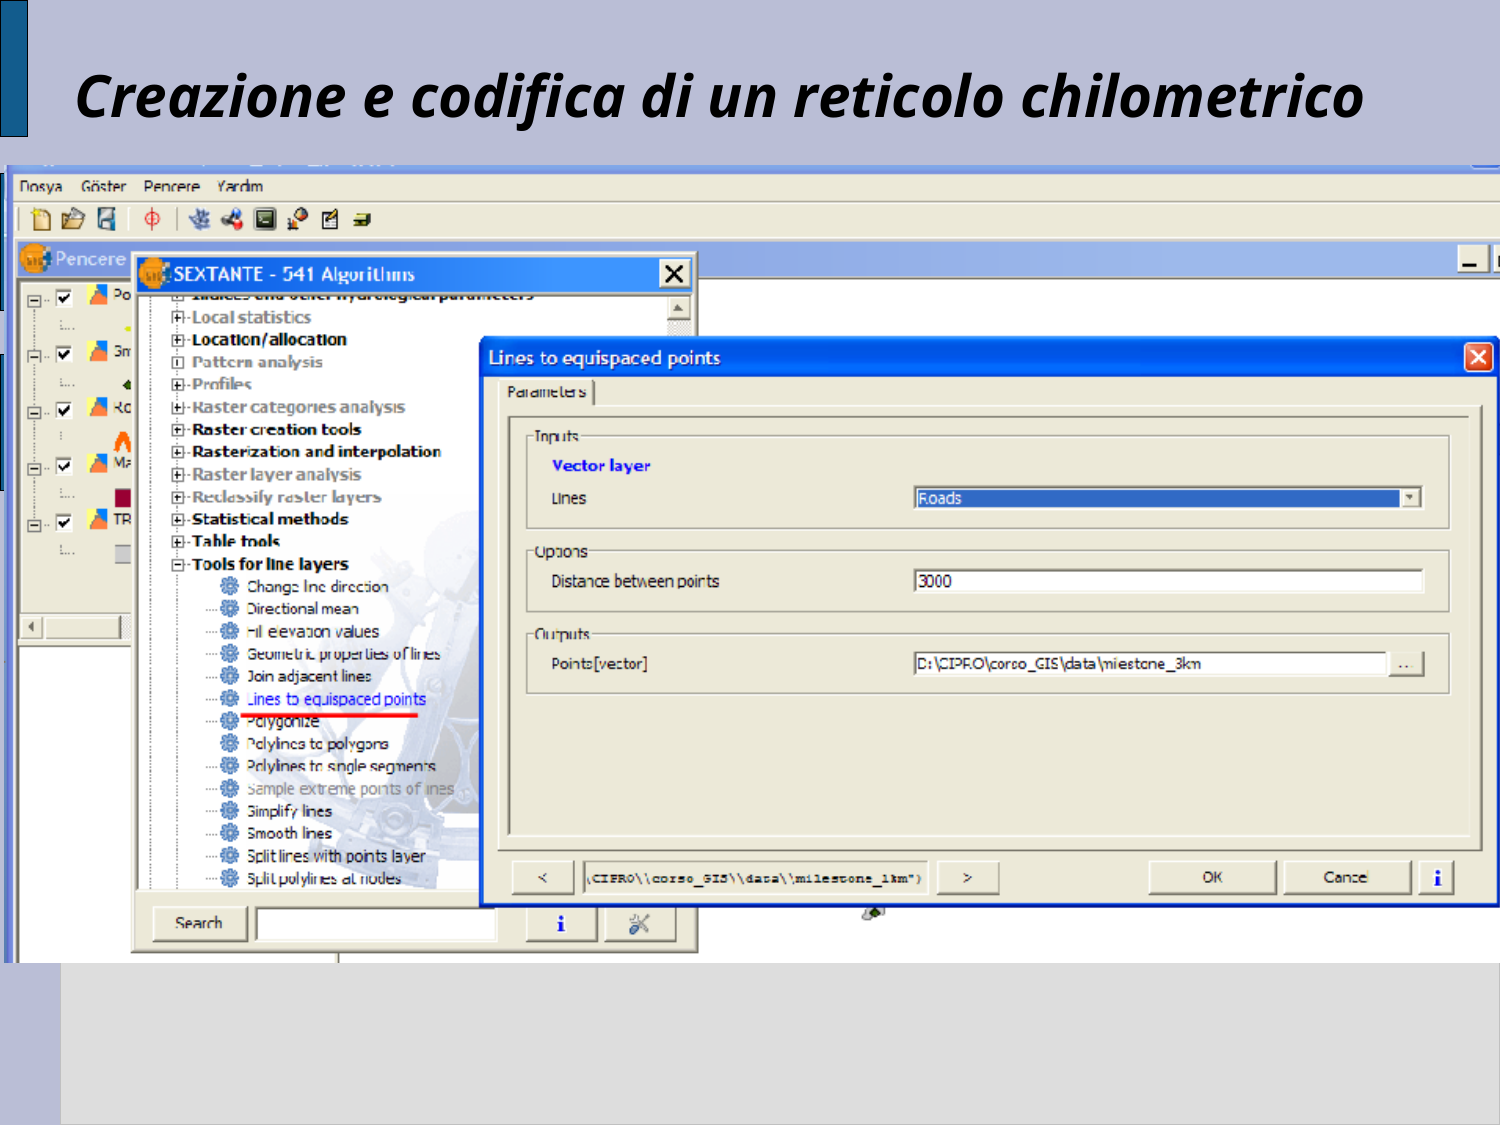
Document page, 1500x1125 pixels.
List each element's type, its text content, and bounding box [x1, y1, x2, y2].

text_box Creazione e codifica di un reticolo chilometrico [0, 0, 1442, 188]
picture [4, 165, 1500, 963]
